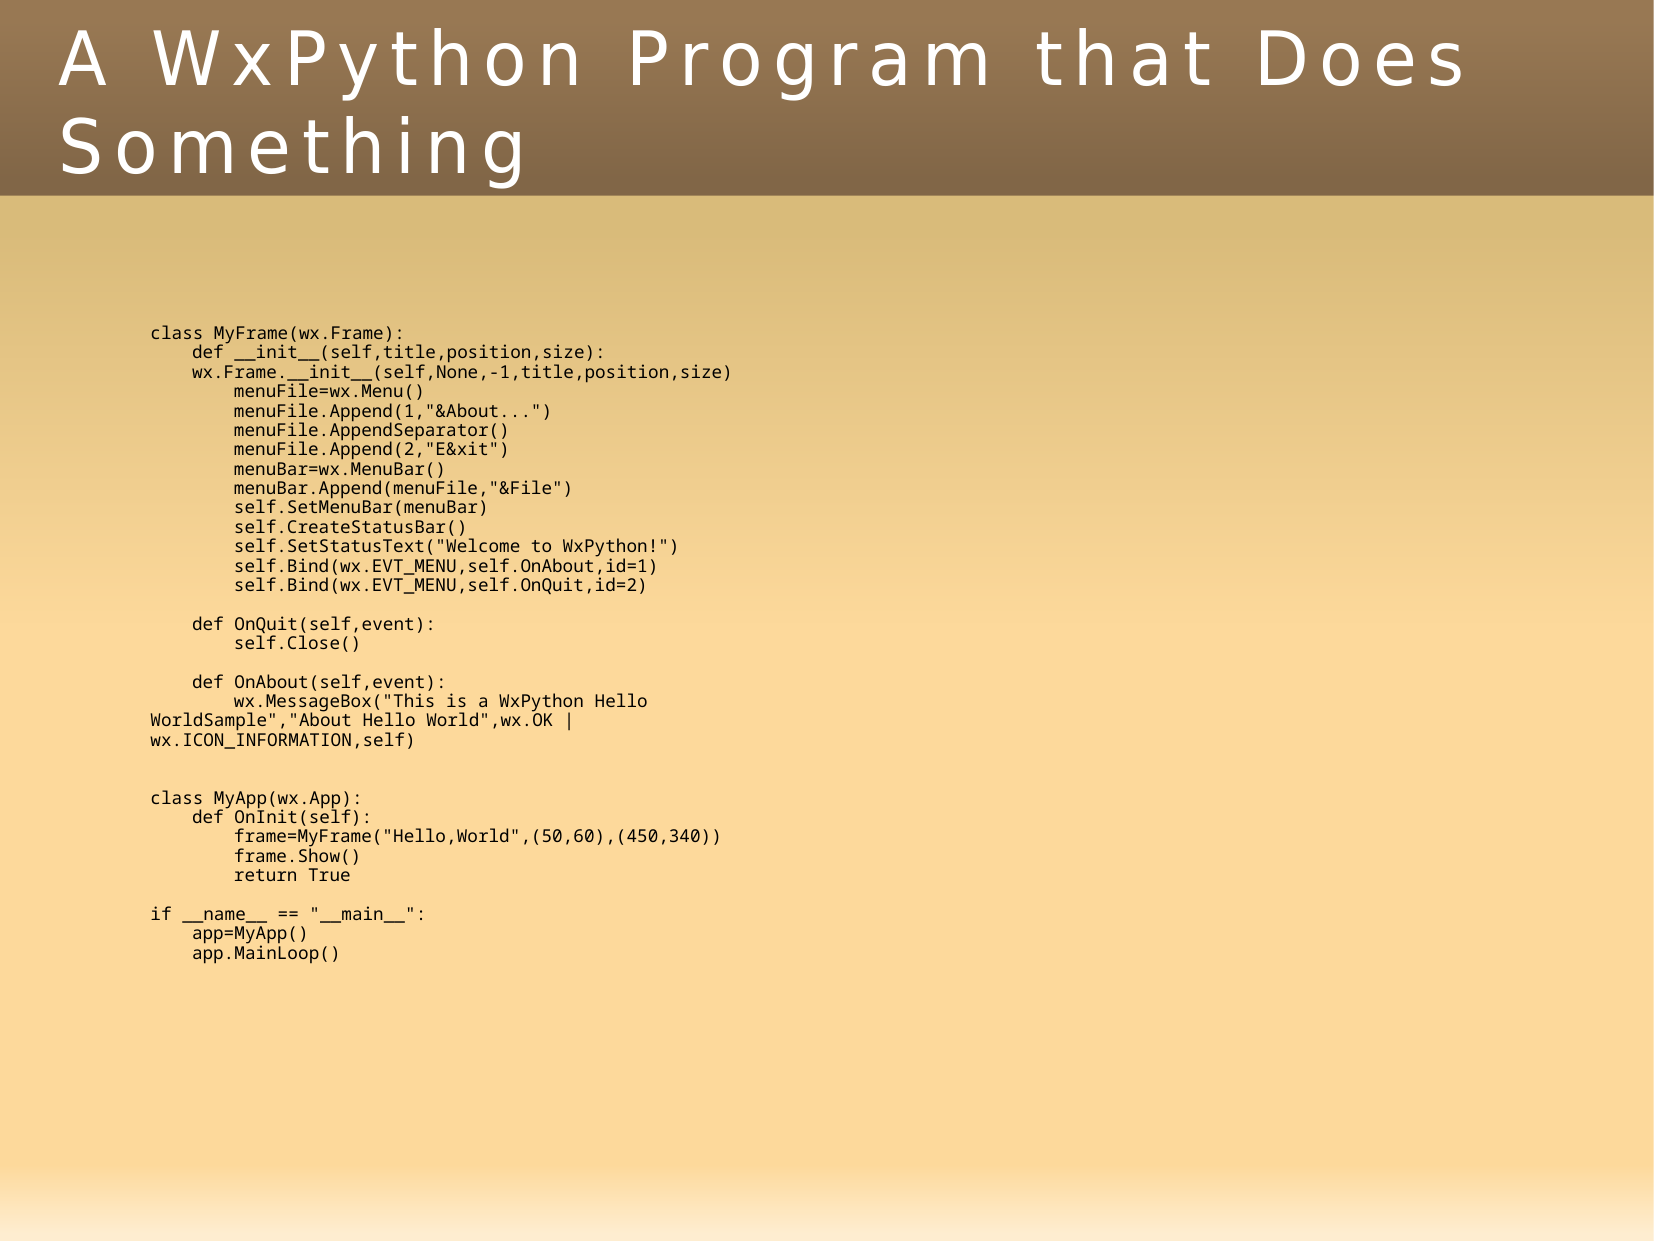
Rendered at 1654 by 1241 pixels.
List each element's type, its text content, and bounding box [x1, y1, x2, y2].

chart [82, 290, 1563, 1103]
title A WxPython Program that Does Something [59, 16, 1595, 191]
picture [0, 0, 1654, 1241]
